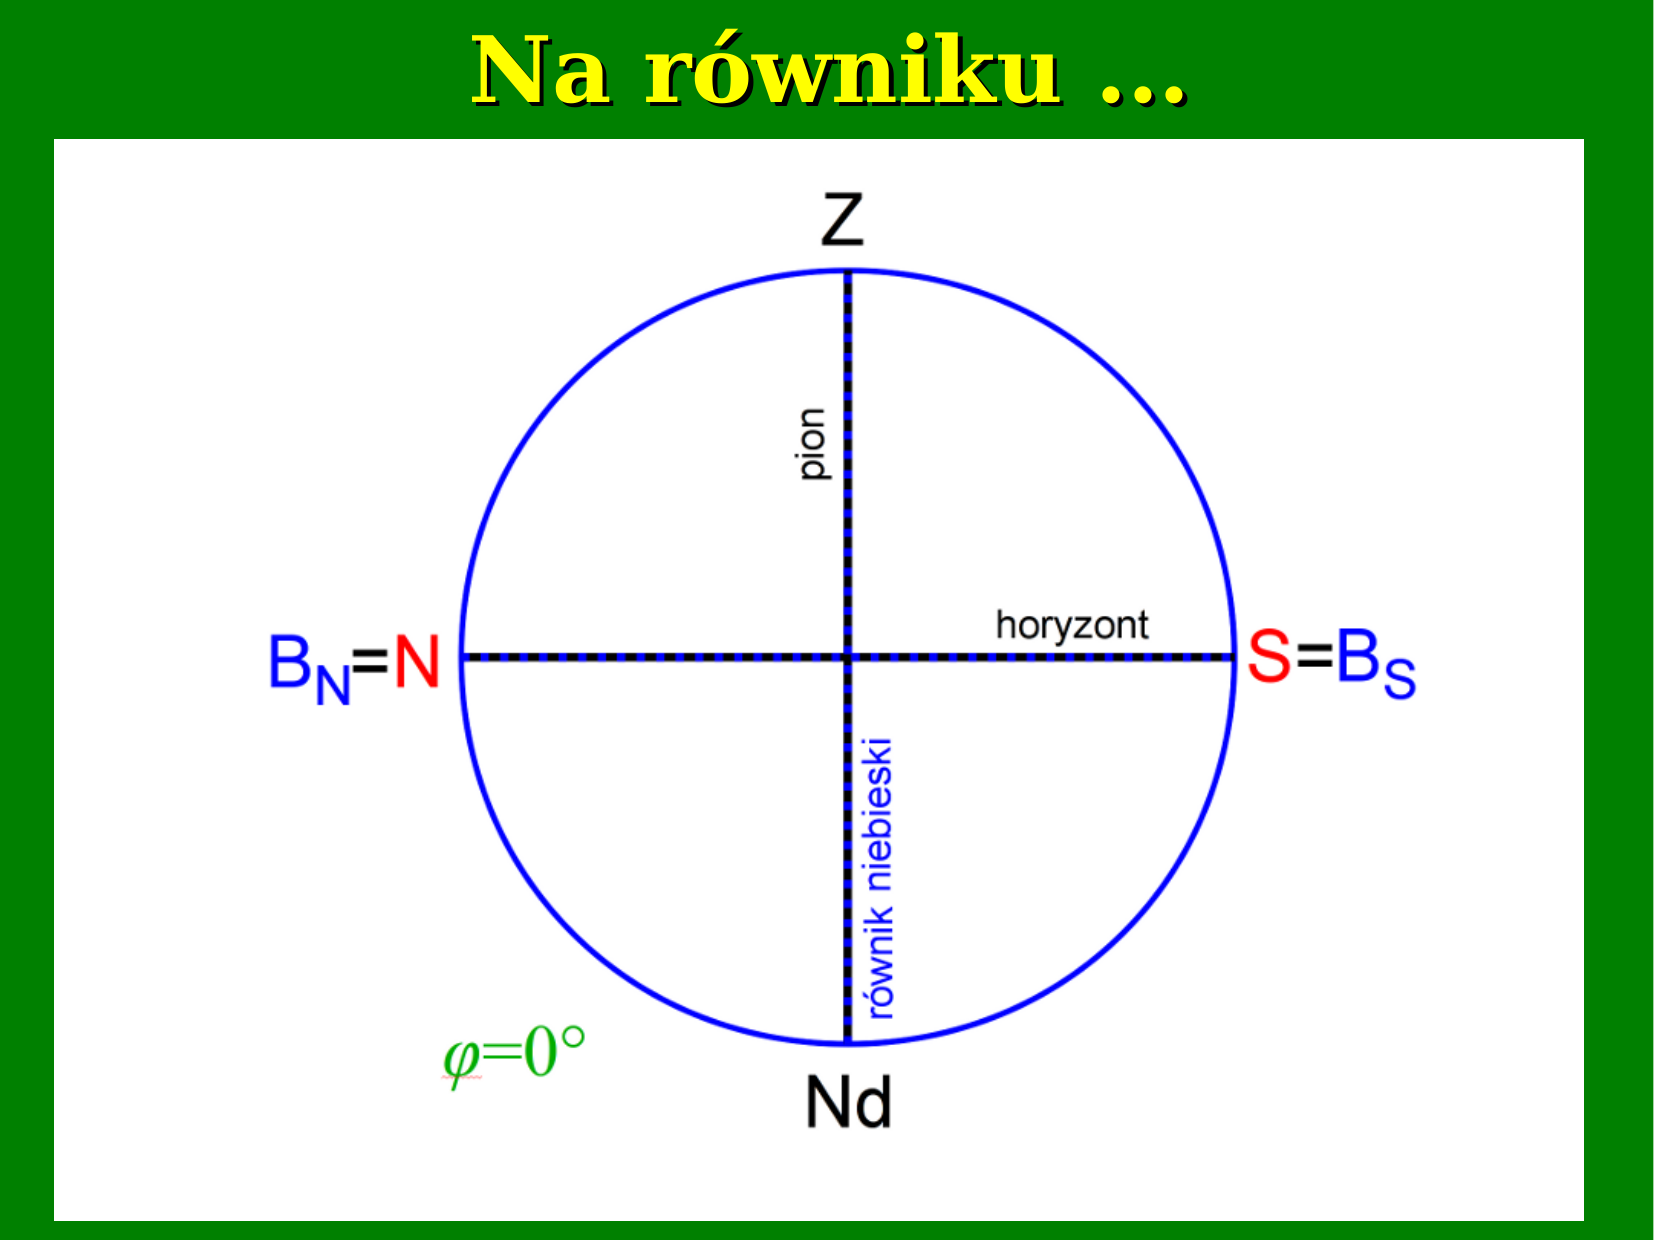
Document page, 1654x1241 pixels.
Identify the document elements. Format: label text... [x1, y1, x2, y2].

title Na równiku ... [86, 15, 1575, 125]
picture [54, 139, 1584, 1221]
